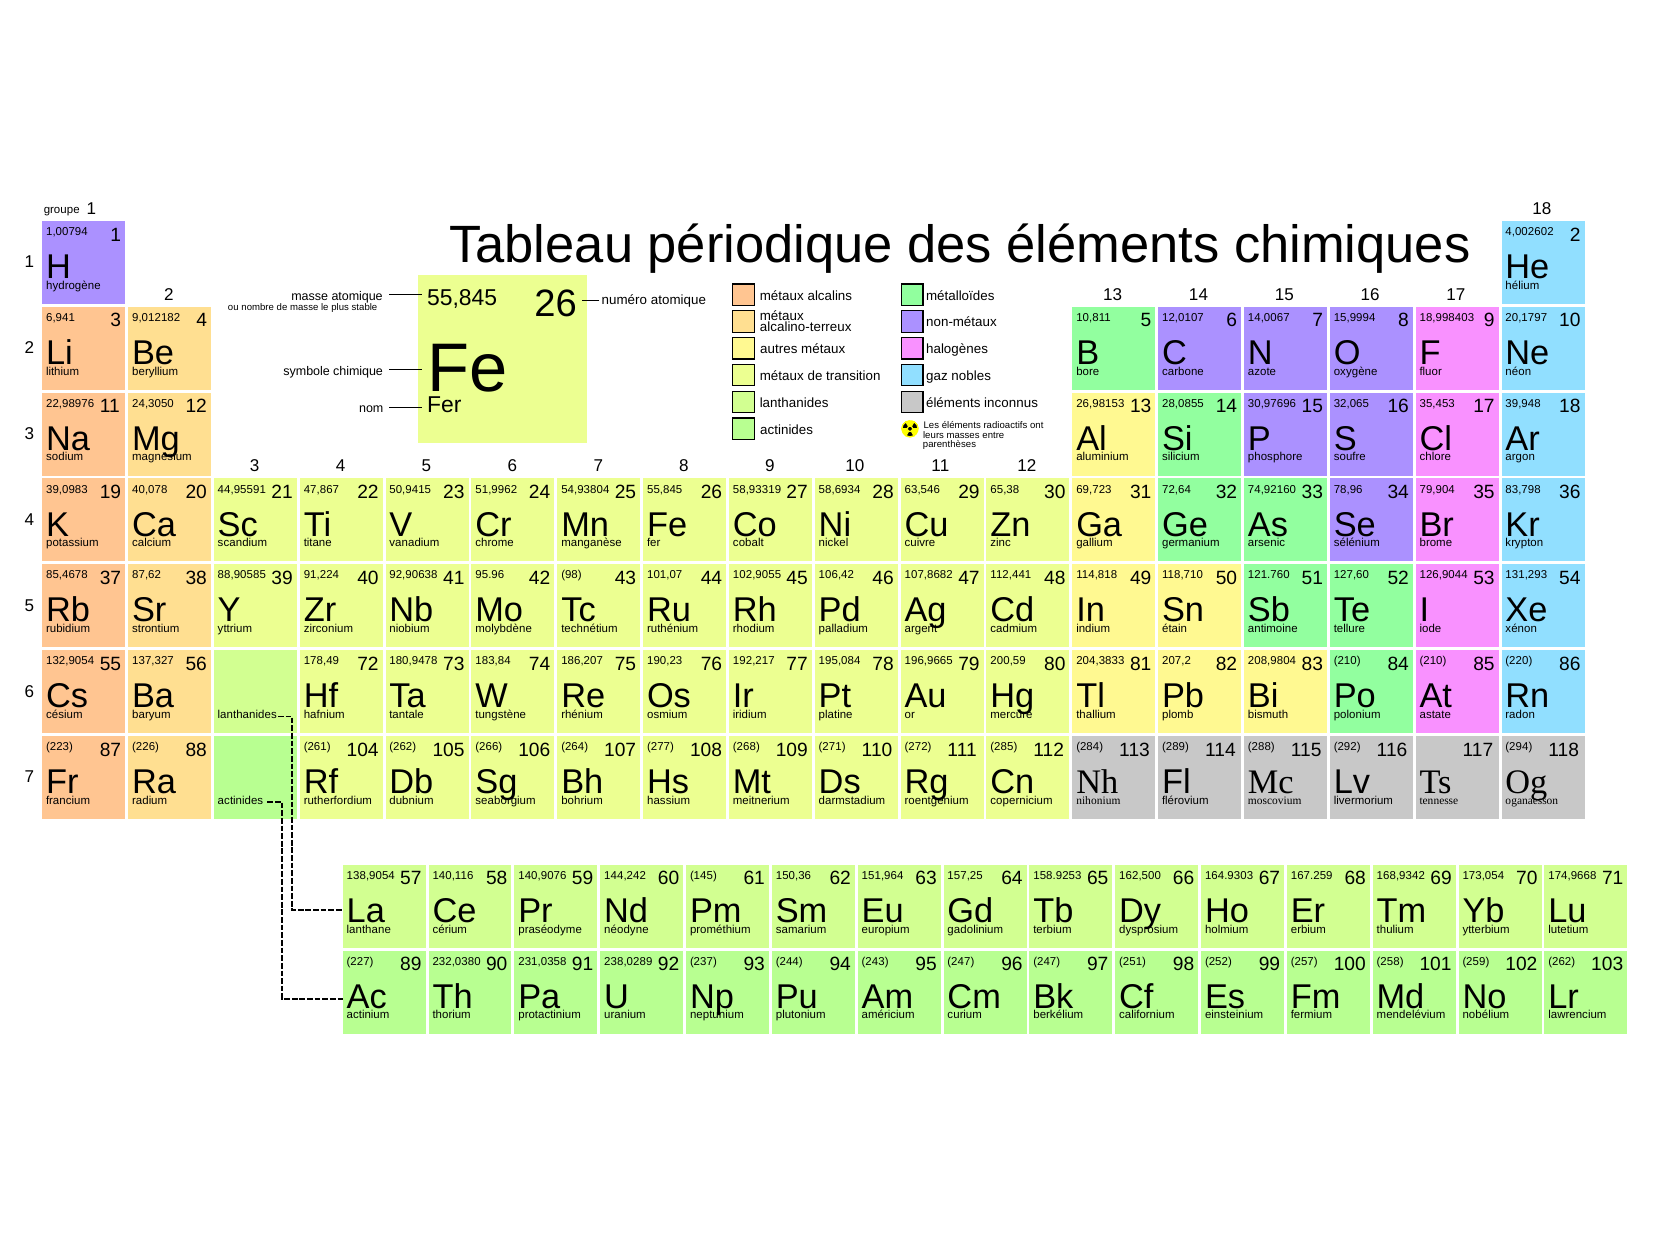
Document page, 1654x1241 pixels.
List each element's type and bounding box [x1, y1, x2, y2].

picture [23, 200, 1632, 1038]
